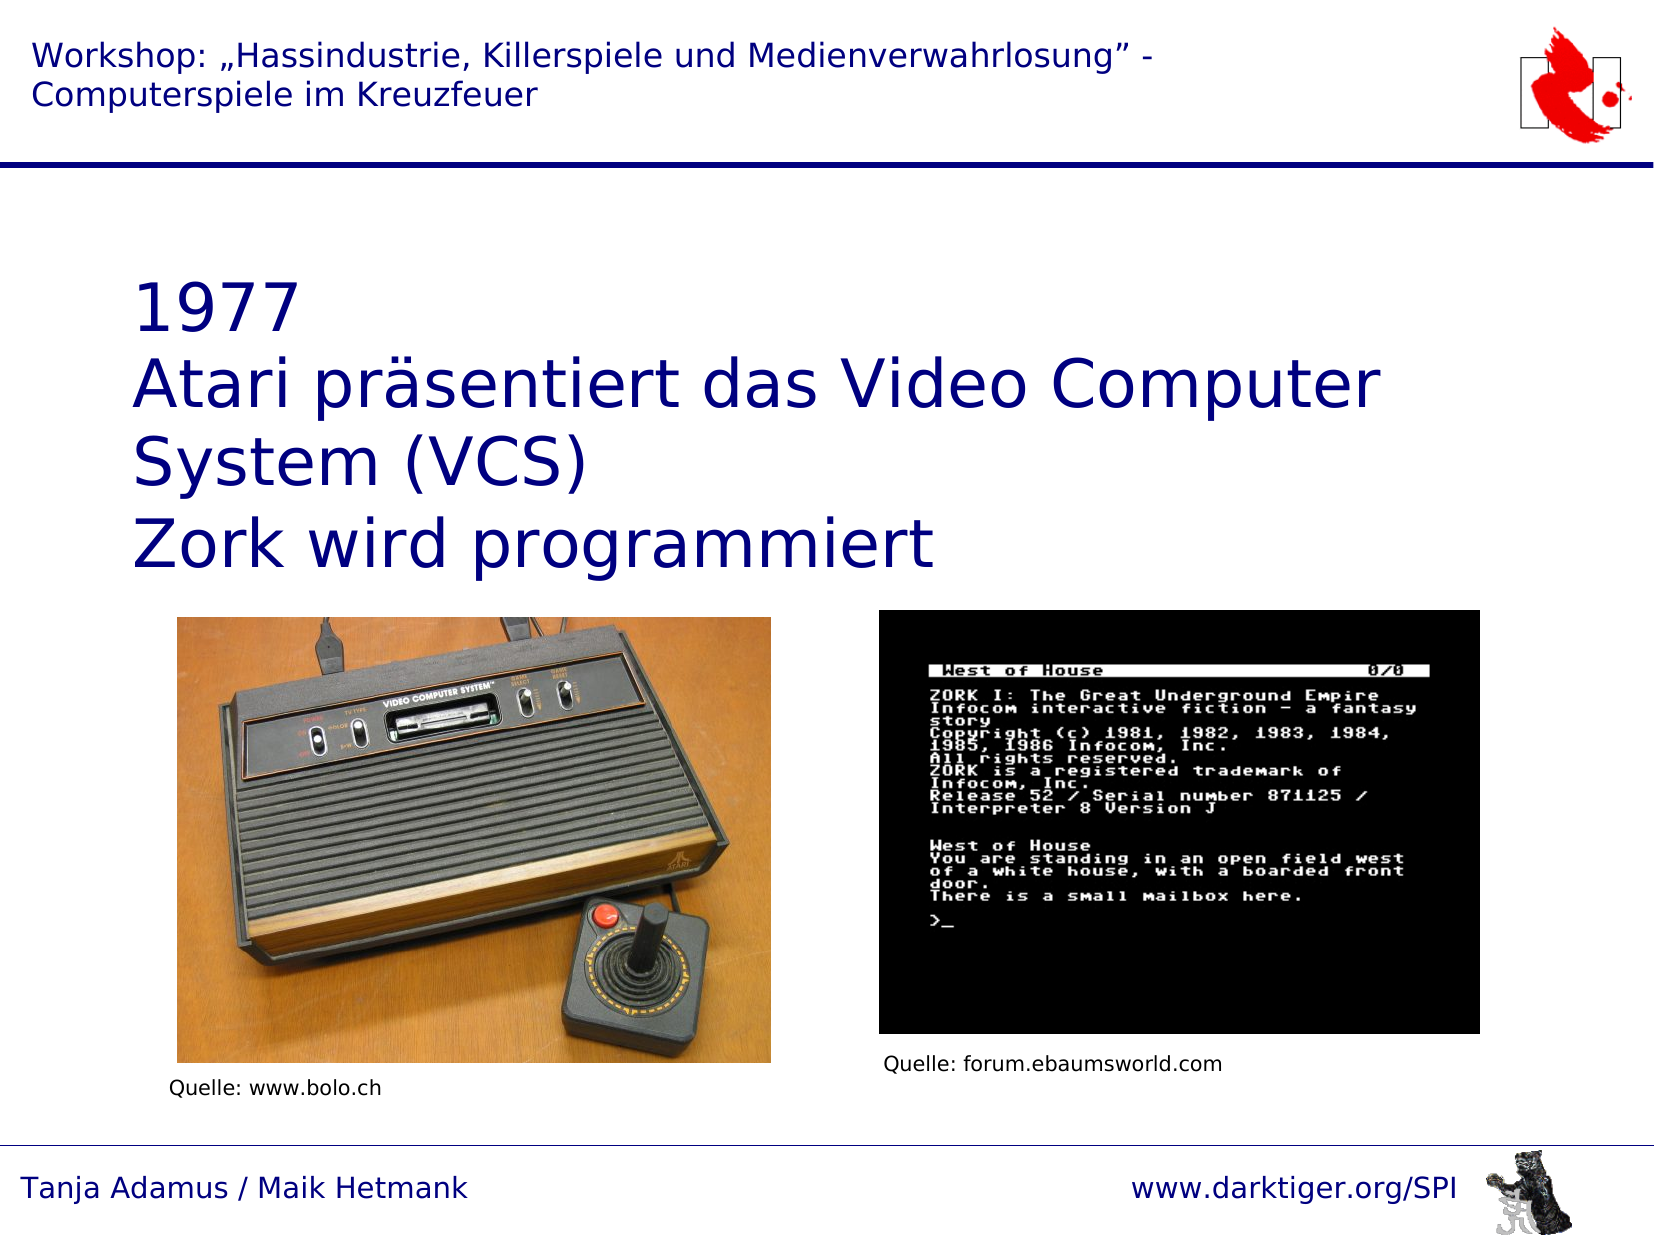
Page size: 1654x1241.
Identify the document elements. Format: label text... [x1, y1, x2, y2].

text_box Quelle: www.bolo.ch [153, 1068, 397, 1108]
text_box Workshop: „Hassindustrie, Killerspiele und Medienverwahrlosung” - Computerspiele im Kreuzfeuer [16, 29, 1418, 178]
picture [879, 610, 1480, 1034]
text_box Quelle: forum.ebaumsworld.com [868, 1045, 1238, 1085]
picture [177, 617, 771, 1063]
picture [1503, 16, 1632, 148]
text_box 1977 [118, 261, 1152, 338]
text_box Zork wird programmiert [118, 498, 1595, 591]
picture [1486, 1150, 1572, 1235]
text_box Atari präsentiert das Video Computer System (VCS) [118, 338, 1595, 498]
